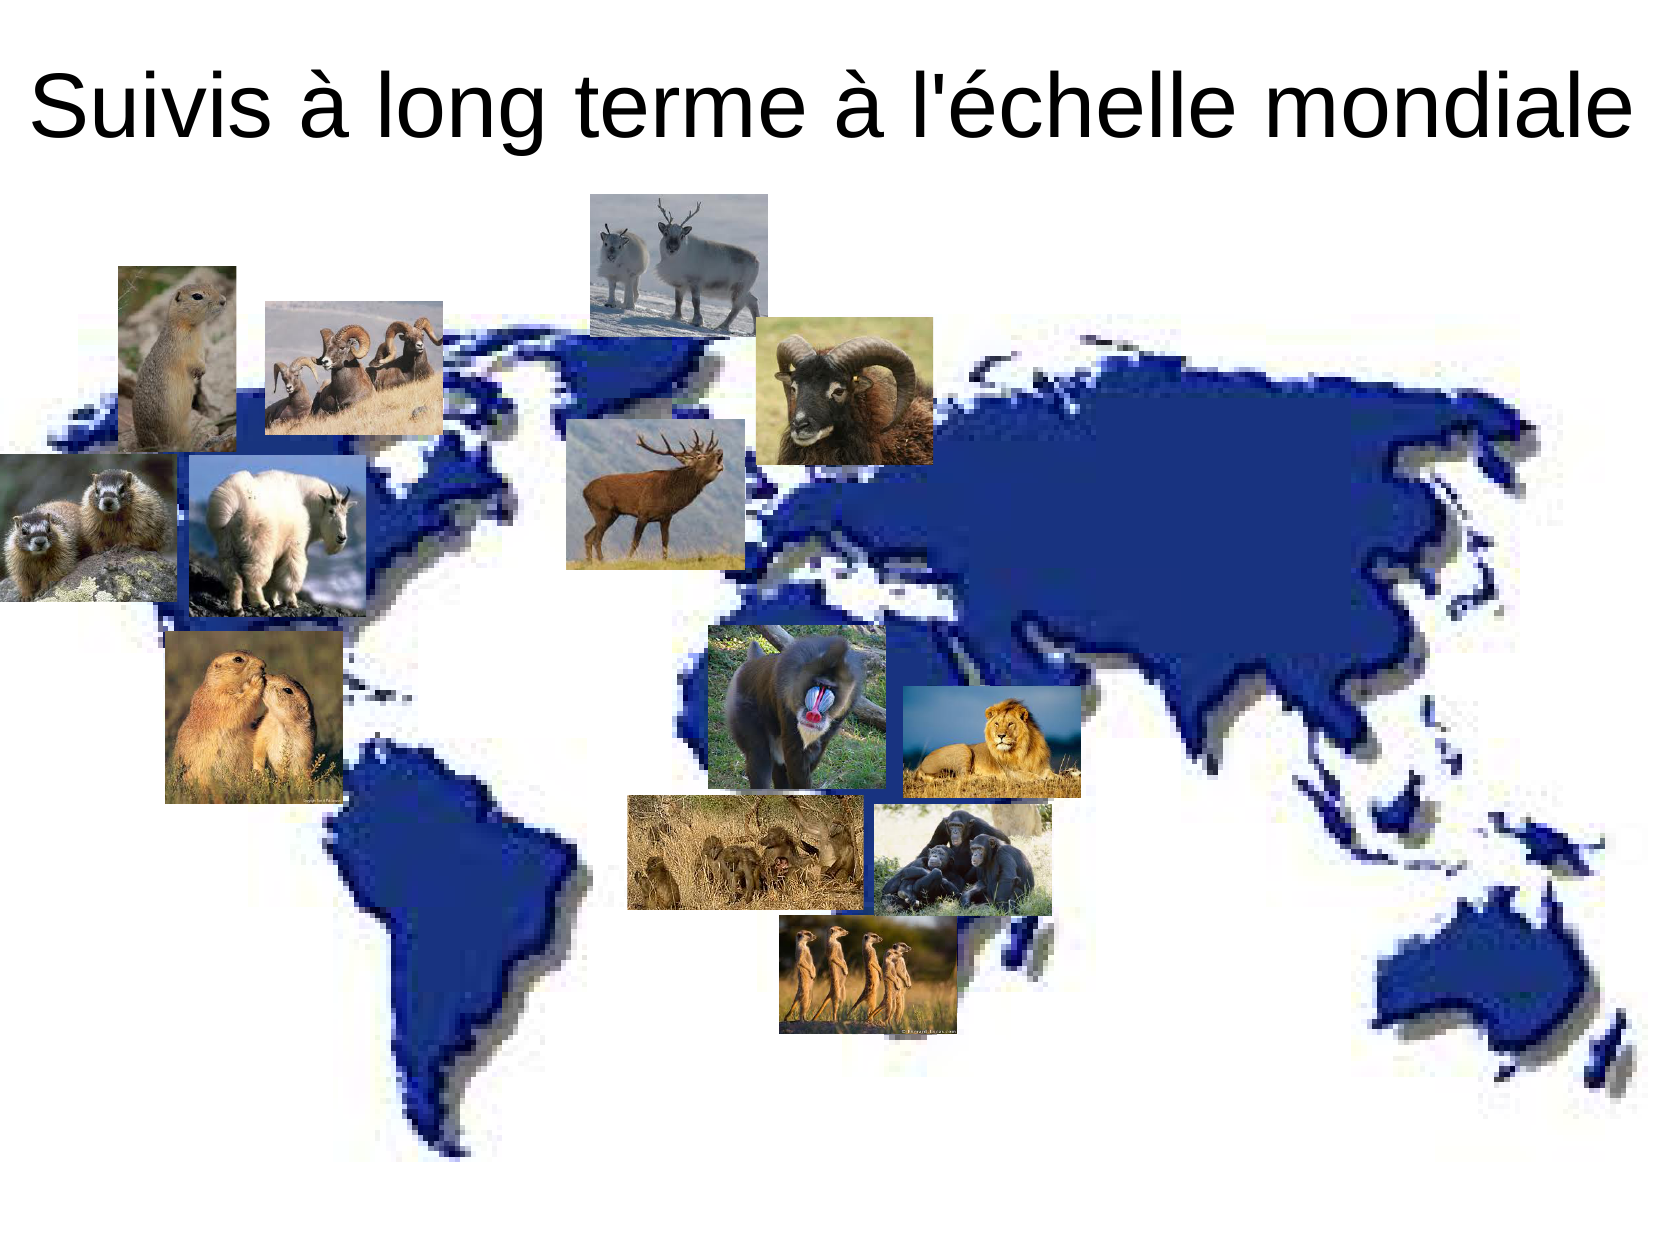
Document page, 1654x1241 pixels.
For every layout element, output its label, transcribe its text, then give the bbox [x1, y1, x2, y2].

picture [0, 194, 1648, 1173]
title Suivis à long terme à l'échelle mondiale [0, 2, 1654, 210]
